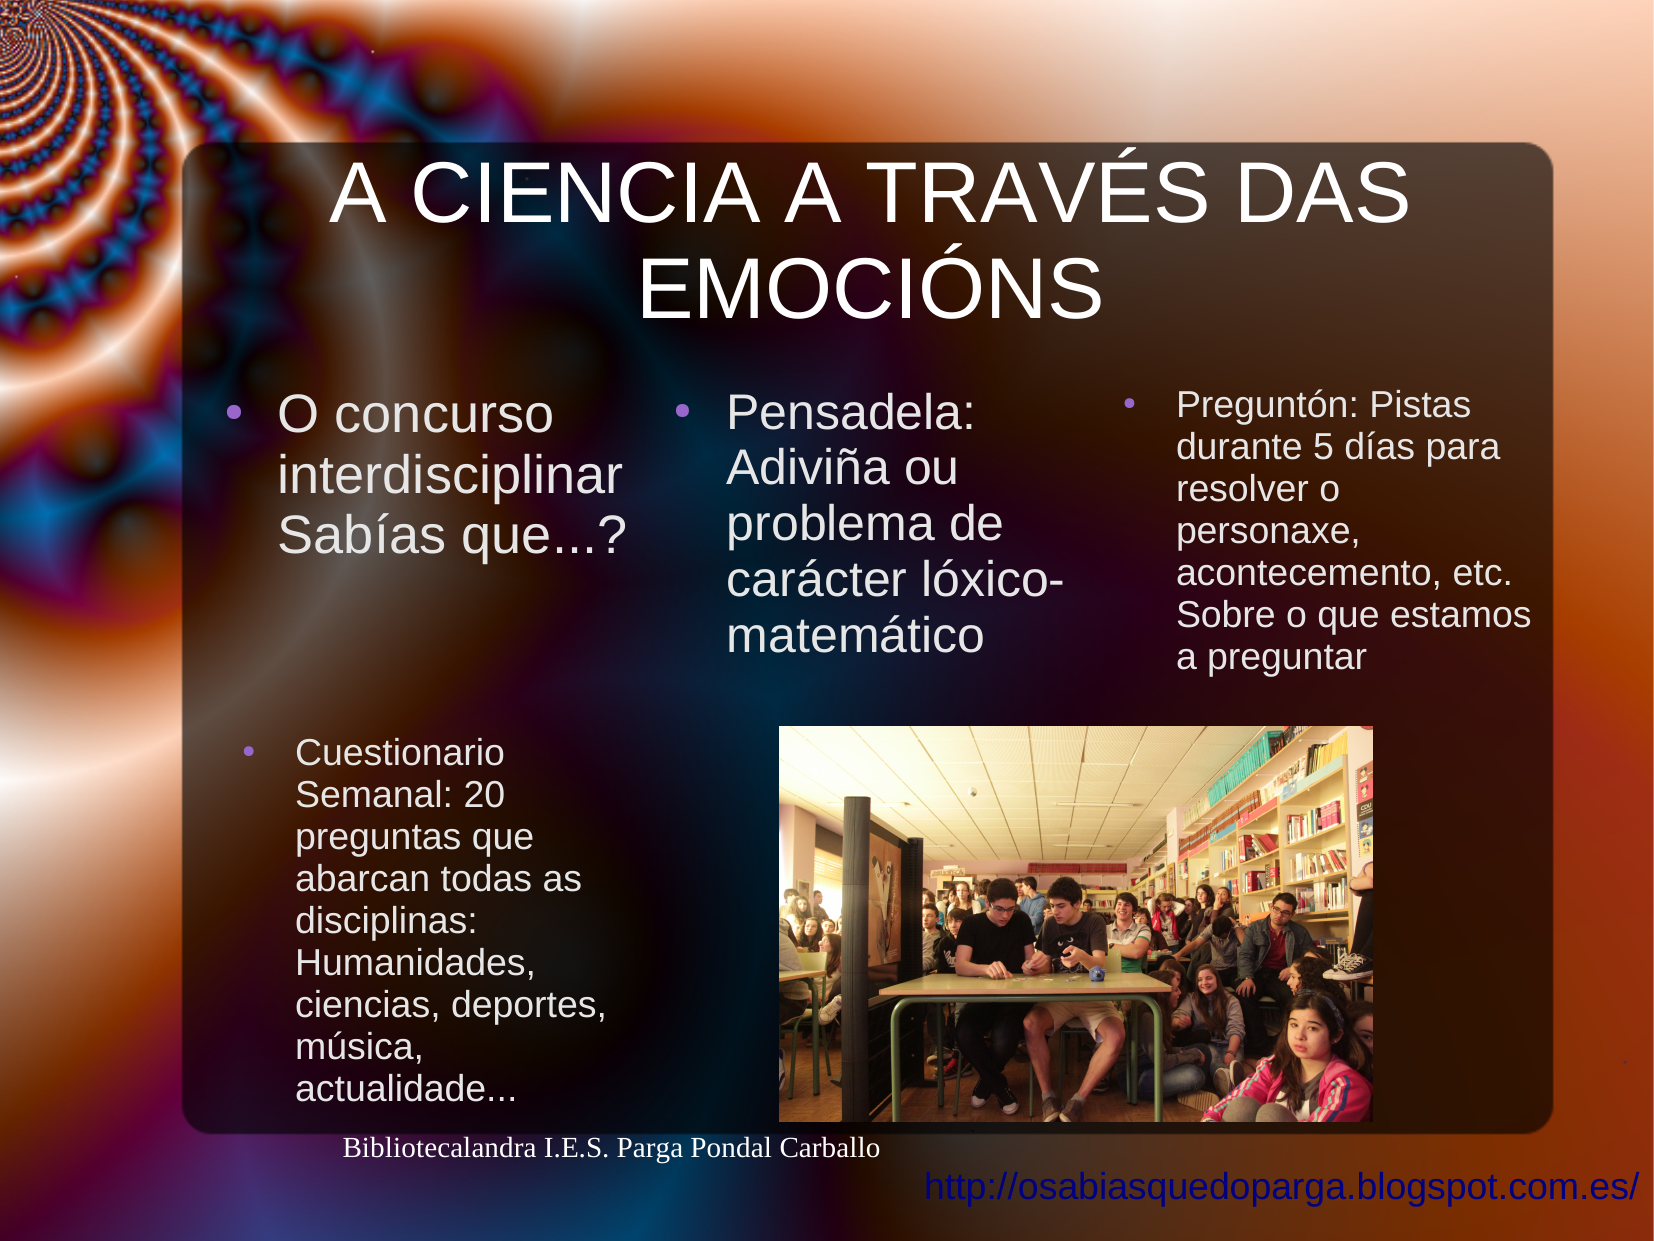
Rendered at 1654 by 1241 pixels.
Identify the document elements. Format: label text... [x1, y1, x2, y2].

picture [0, 0, 1654, 1241]
list Pensadela: Adiviña ou problema de carácter lóxico-matemático [655, 383, 1084, 727]
list O concurso interdisciplinar Sabías que...? [206, 383, 635, 727]
text_box http://osabiasquedoparga.blogspot.com.es/ [909, 1158, 1654, 1229]
list Cuestionario Semanal: 20 preguntas que abarcan todas as disciplinas: Humanidades, ciencias, deportes, música, actualidade... [224, 731, 653, 1111]
title A CIENCIA A TRAVÉS DAS EMOCIÓNS [206, 144, 1536, 338]
list Preguntón: Pistas durante 5 días para resolver o personaxe, acontecemento, etc. Sobre o que estamos a preguntar [1105, 383, 1533, 727]
